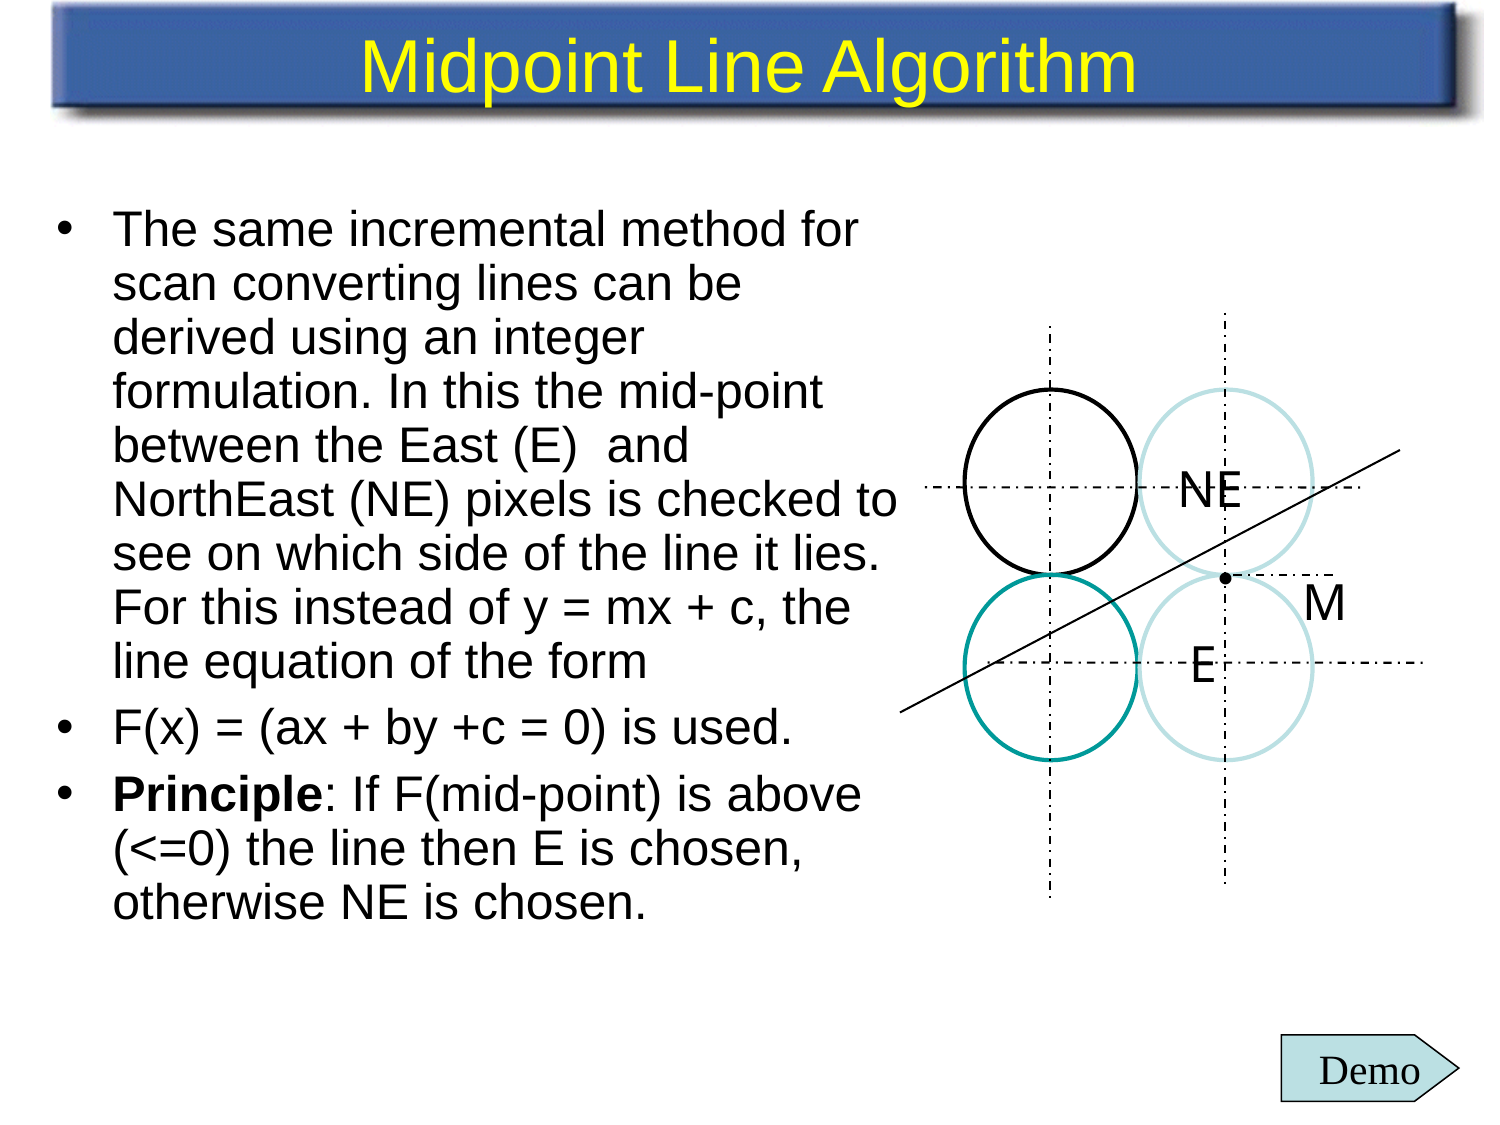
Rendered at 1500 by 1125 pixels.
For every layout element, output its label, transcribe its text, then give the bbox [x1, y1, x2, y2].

title Midpoint Line Algorithm [112, 0, 1388, 126]
text_box M [1274, 562, 1375, 638]
text_box E [1162, 624, 1263, 701]
text_box Demo [1281, 1034, 1459, 1102]
text_box • [1187, 537, 1288, 613]
picture [50, 0, 1484, 127]
list The same incremental method for scan converting lines can be derived using an integer formulation. In this the mid-point between the East (E) and NorthEast (NE) pixels is checked to see on which side of the line it lies. For this instead of y = mx + c, the line equation of the form F(x) = (ax + by +c = 0) is used. Principle: If F(mid-point) is above (<=0) the line then E is chosen, otherwise NE is chosen. [41, 196, 917, 1006]
text_box NE [1162, 449, 1263, 526]
